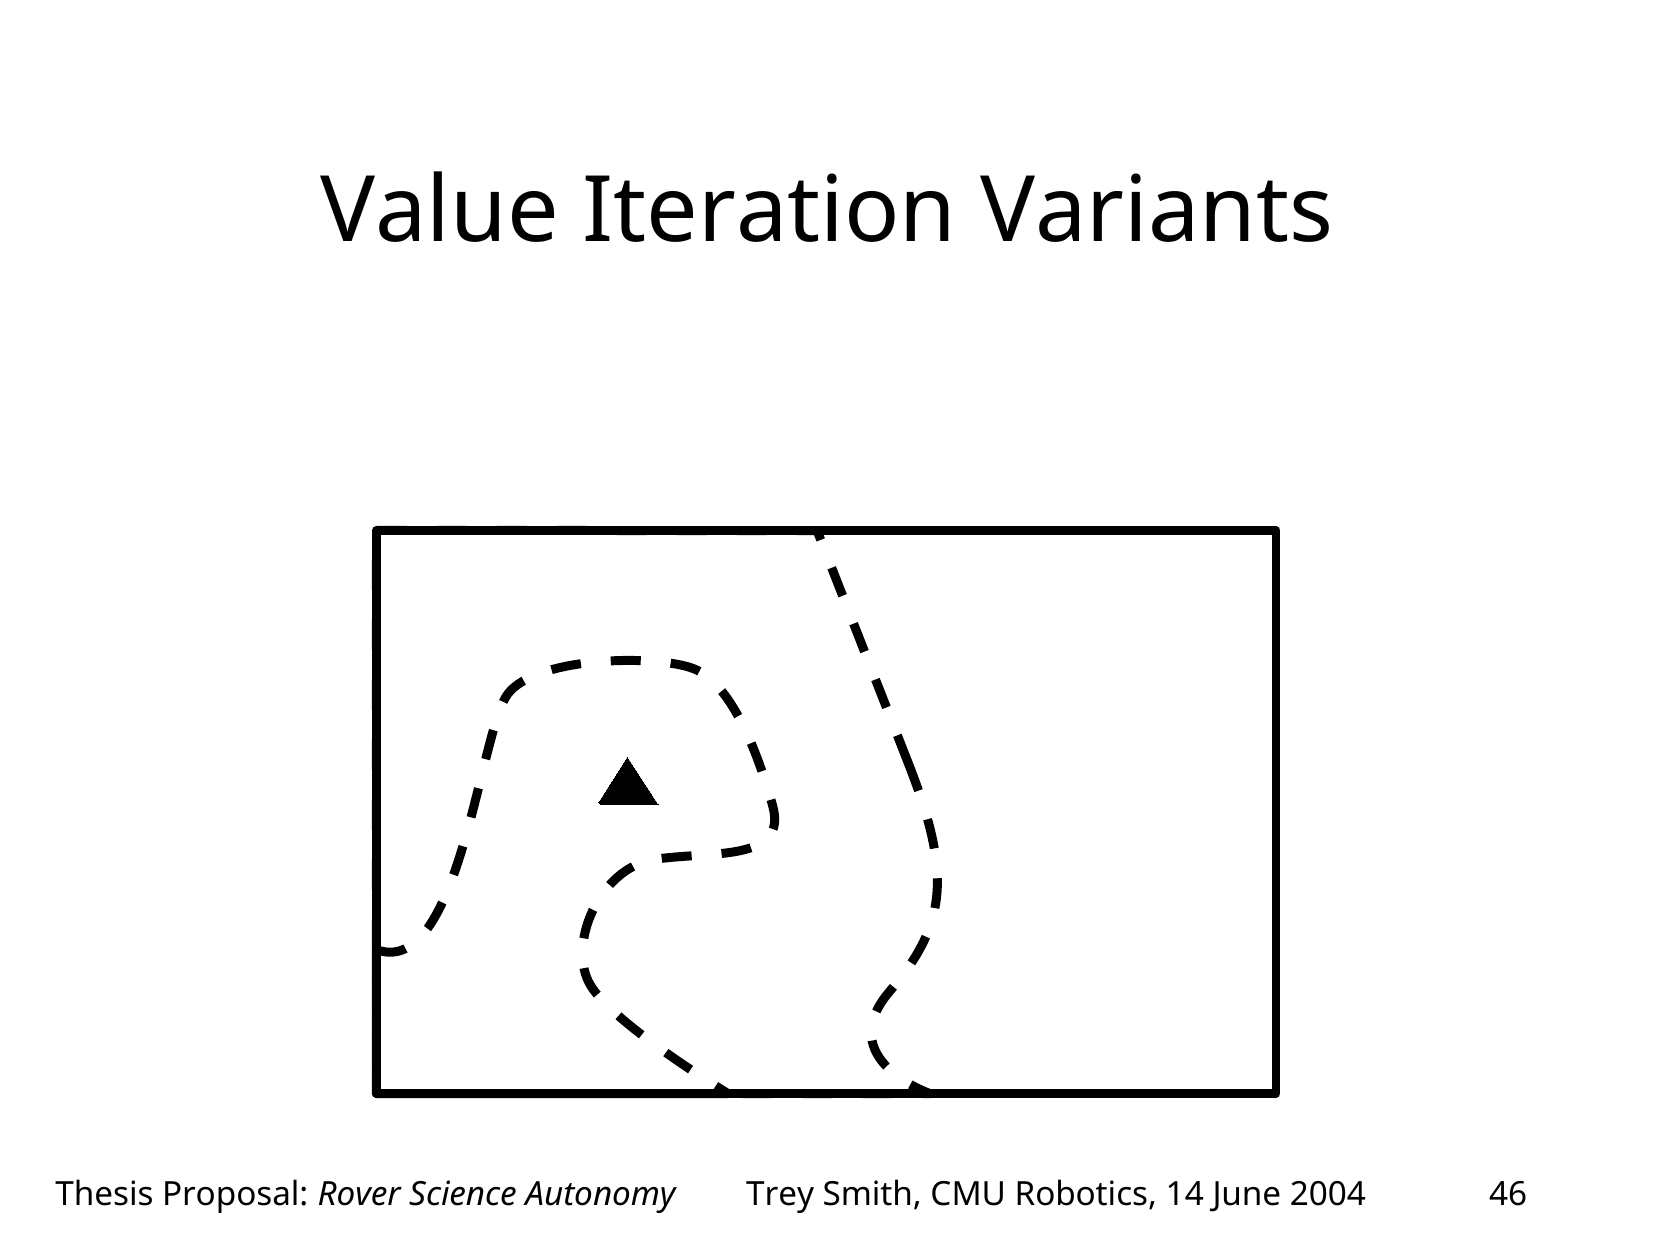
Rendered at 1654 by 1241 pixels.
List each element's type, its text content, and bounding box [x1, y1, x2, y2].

text_box [598, 757, 659, 805]
title Value Iteration Variants [121, 102, 1534, 311]
